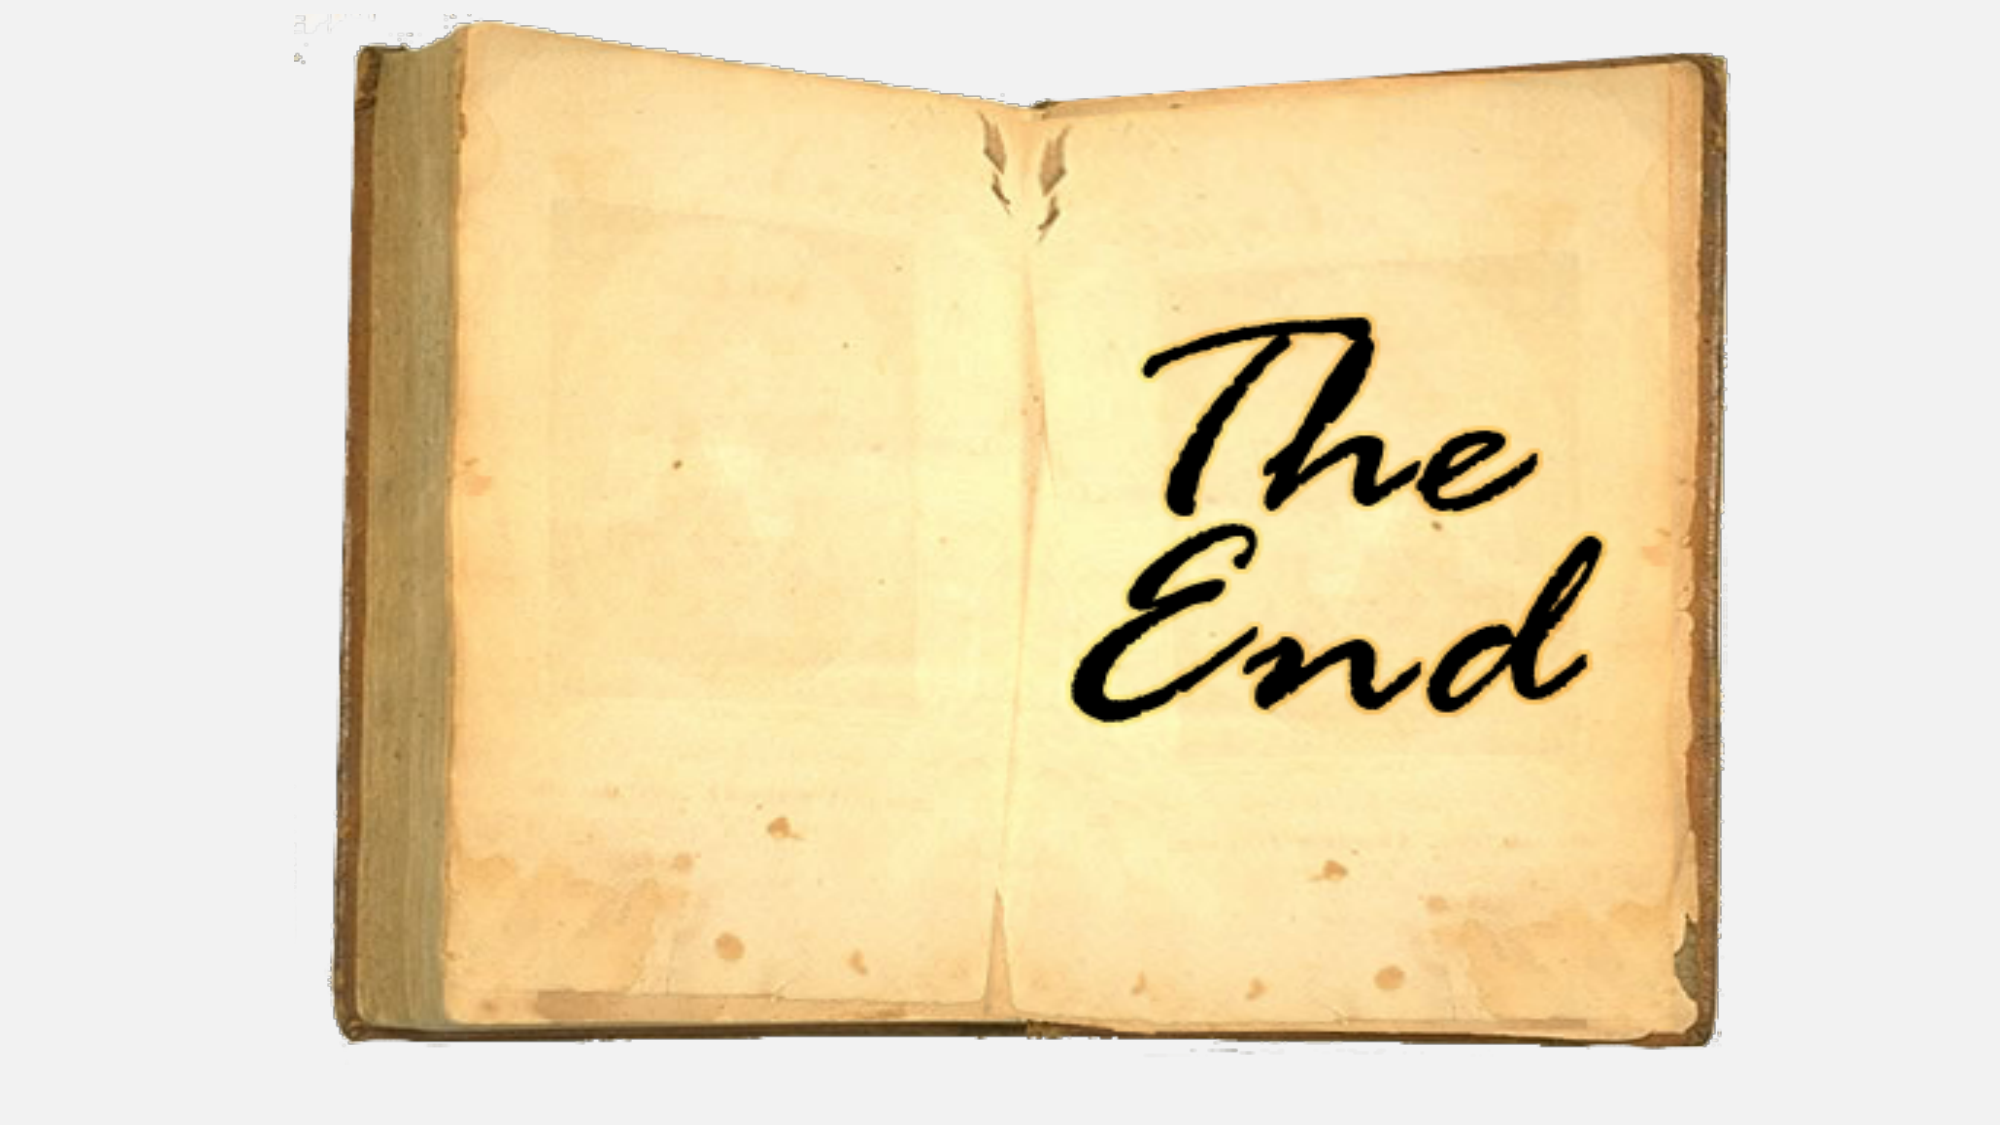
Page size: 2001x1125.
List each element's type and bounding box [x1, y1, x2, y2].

picture [294, 14, 1751, 1065]
